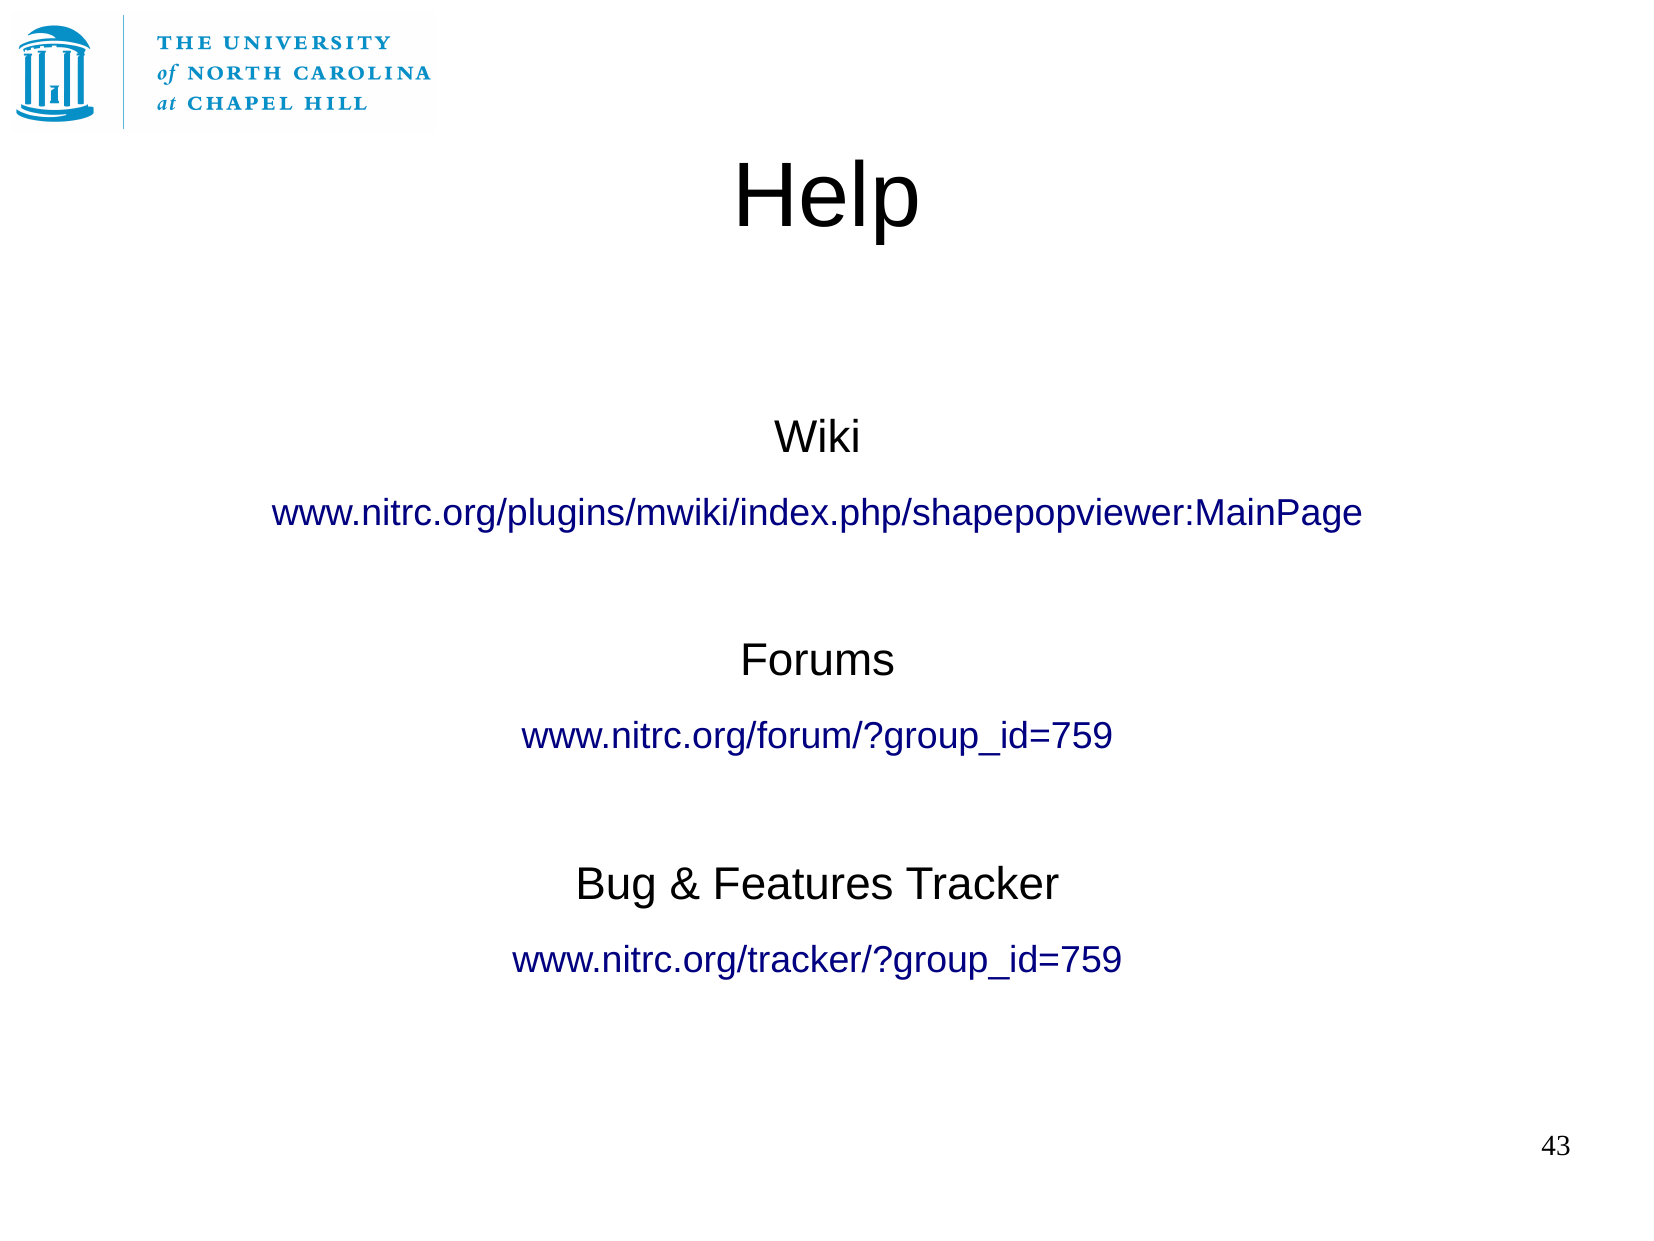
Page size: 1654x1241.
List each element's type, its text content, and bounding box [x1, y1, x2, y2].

picture [11, 12, 436, 132]
title Help [82, 90, 1571, 298]
list Wiki www.nitrc.org/plugins/mwiki/index.php/shapepopviewer:MainPage Forums www.nitrc.org/forum/?group_id=759 Bug & Features Tracker www.nitrc.org/tracker/?group_id=759 [135, 330, 1501, 1111]
